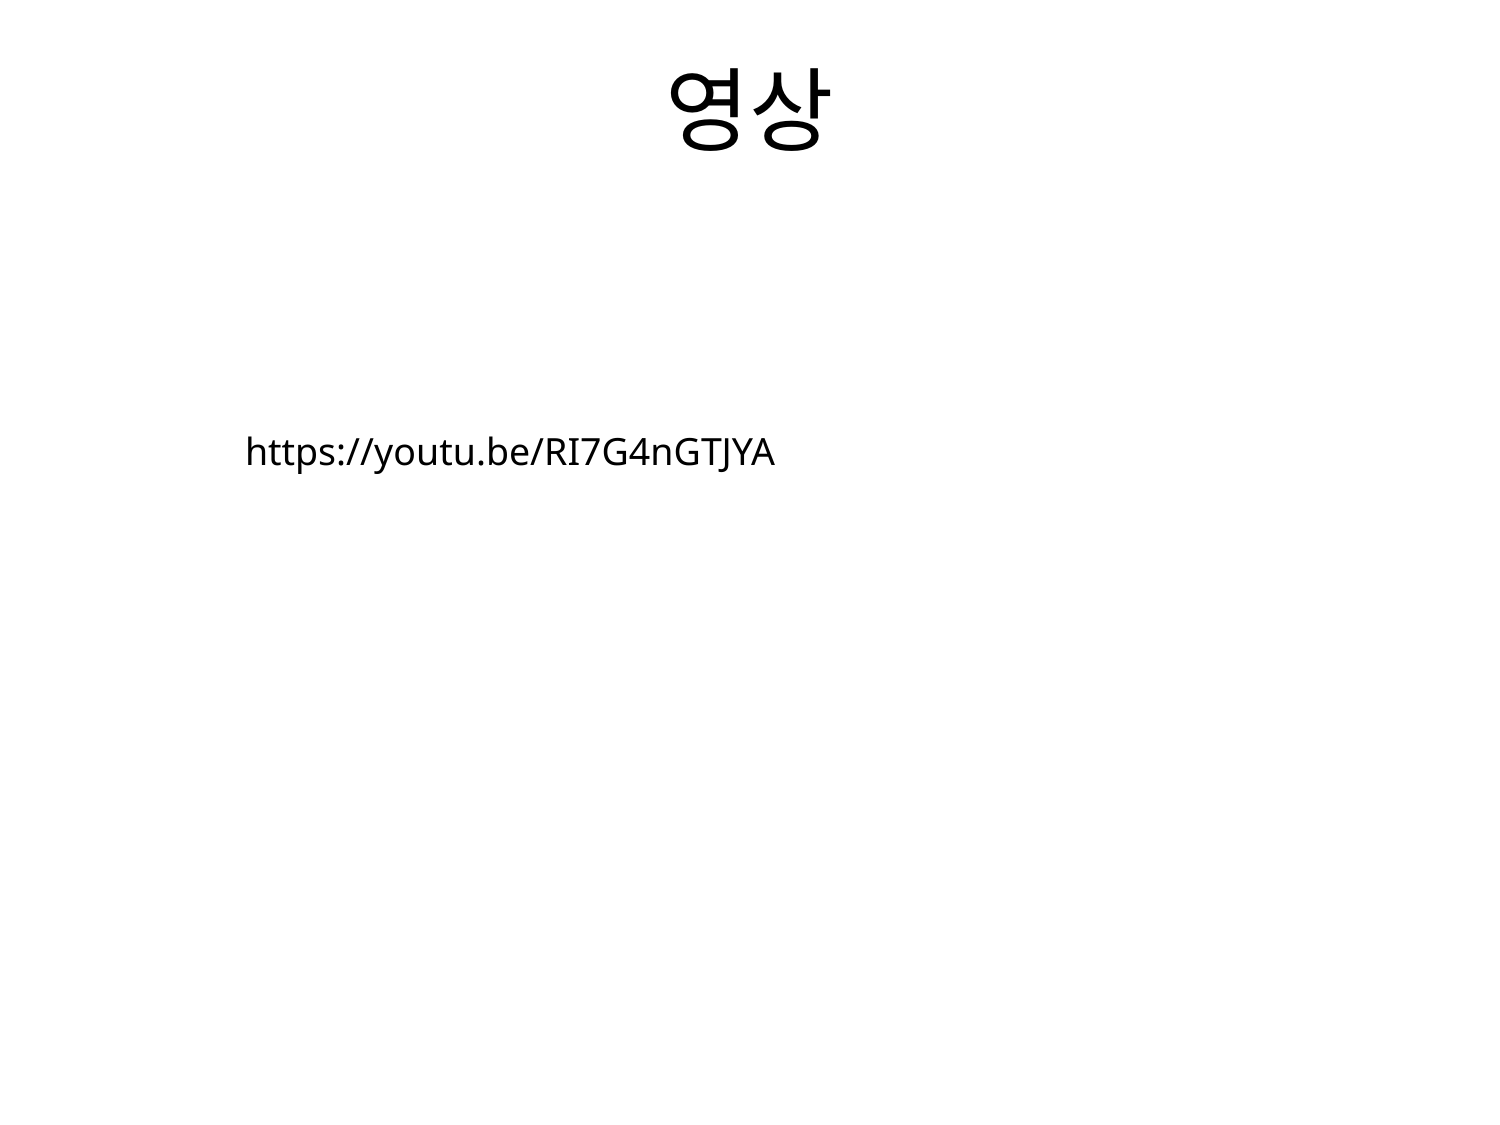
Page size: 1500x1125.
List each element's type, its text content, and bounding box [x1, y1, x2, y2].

text_box https://youtu.be/RI7G4nGTJYA [230, 420, 1030, 487]
title 영상 [75, 45, 1425, 233]
